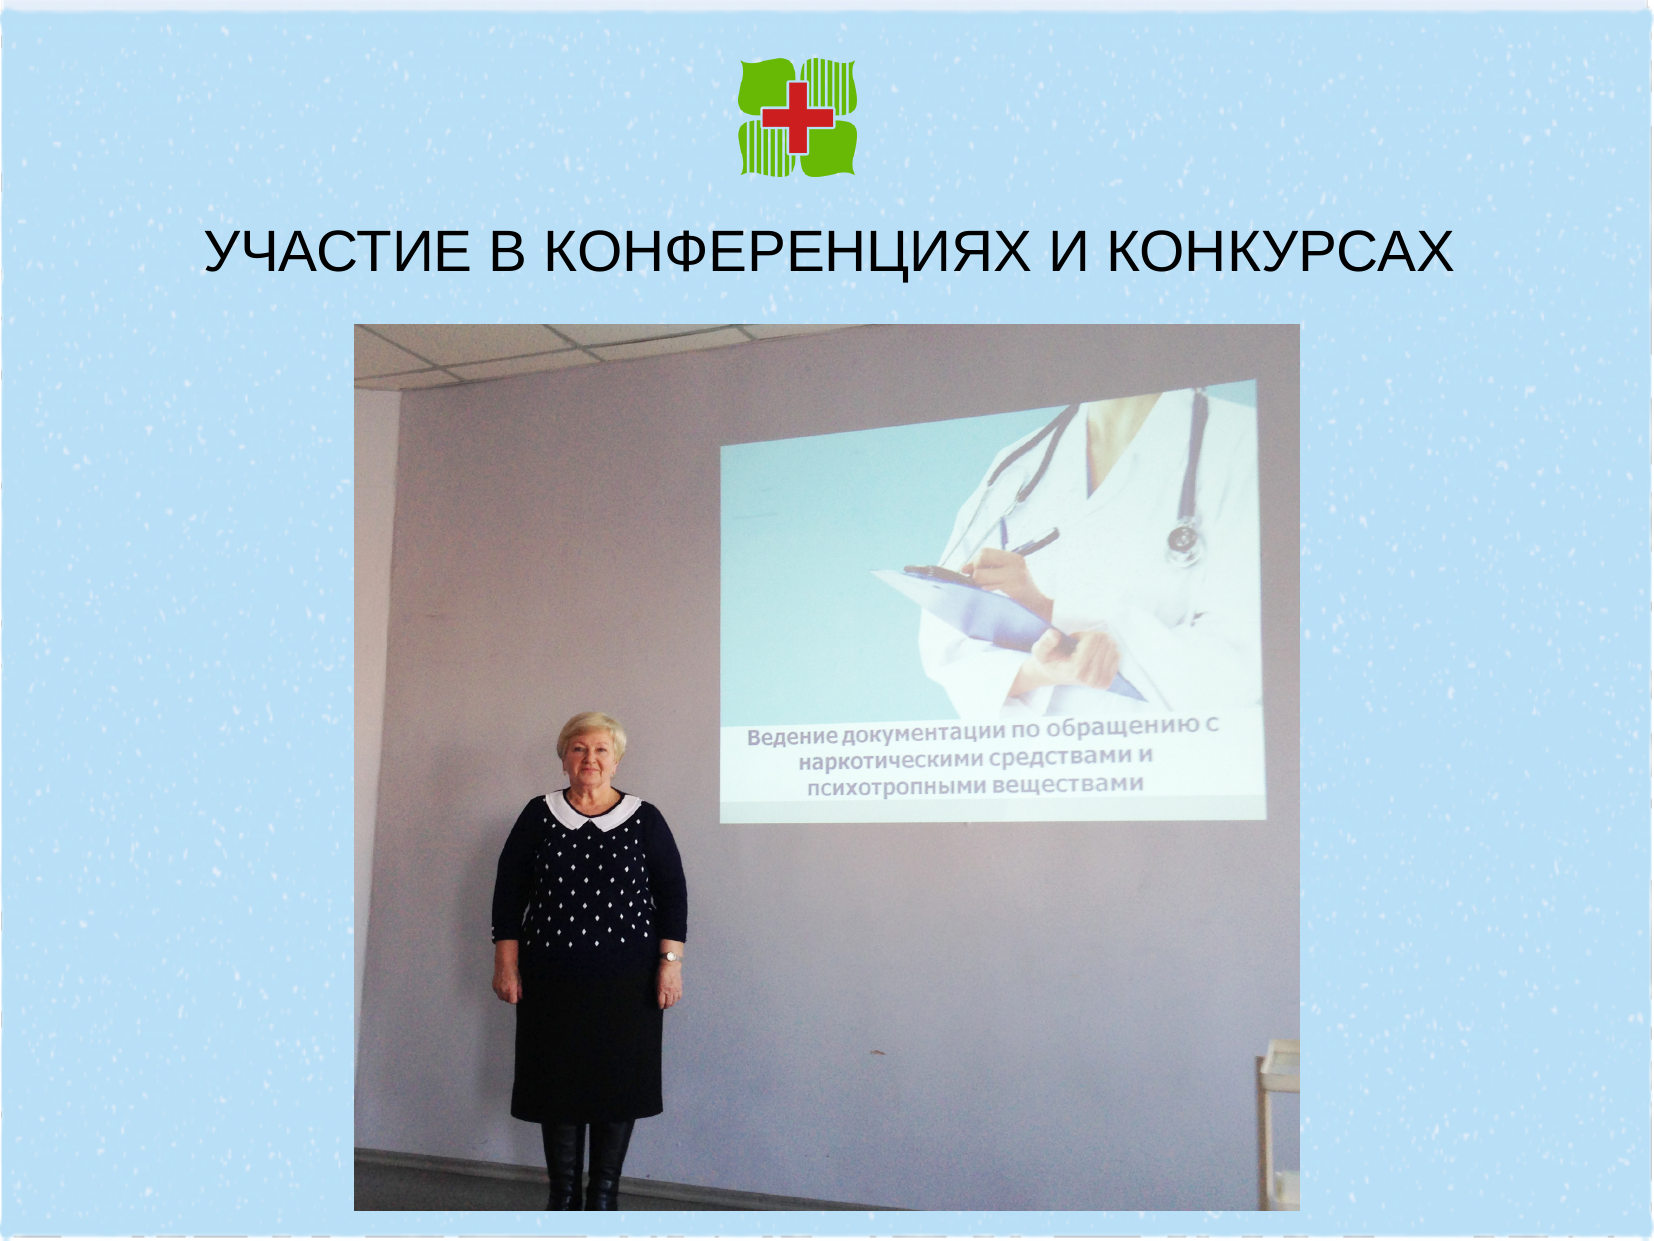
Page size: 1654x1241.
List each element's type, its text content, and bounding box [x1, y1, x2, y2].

title УЧАСТИЕ В КОНФЕРЕНЦИЯХ И КОНКУРСАХ [123, 147, 1536, 355]
picture [0, 0, 1654, 1241]
